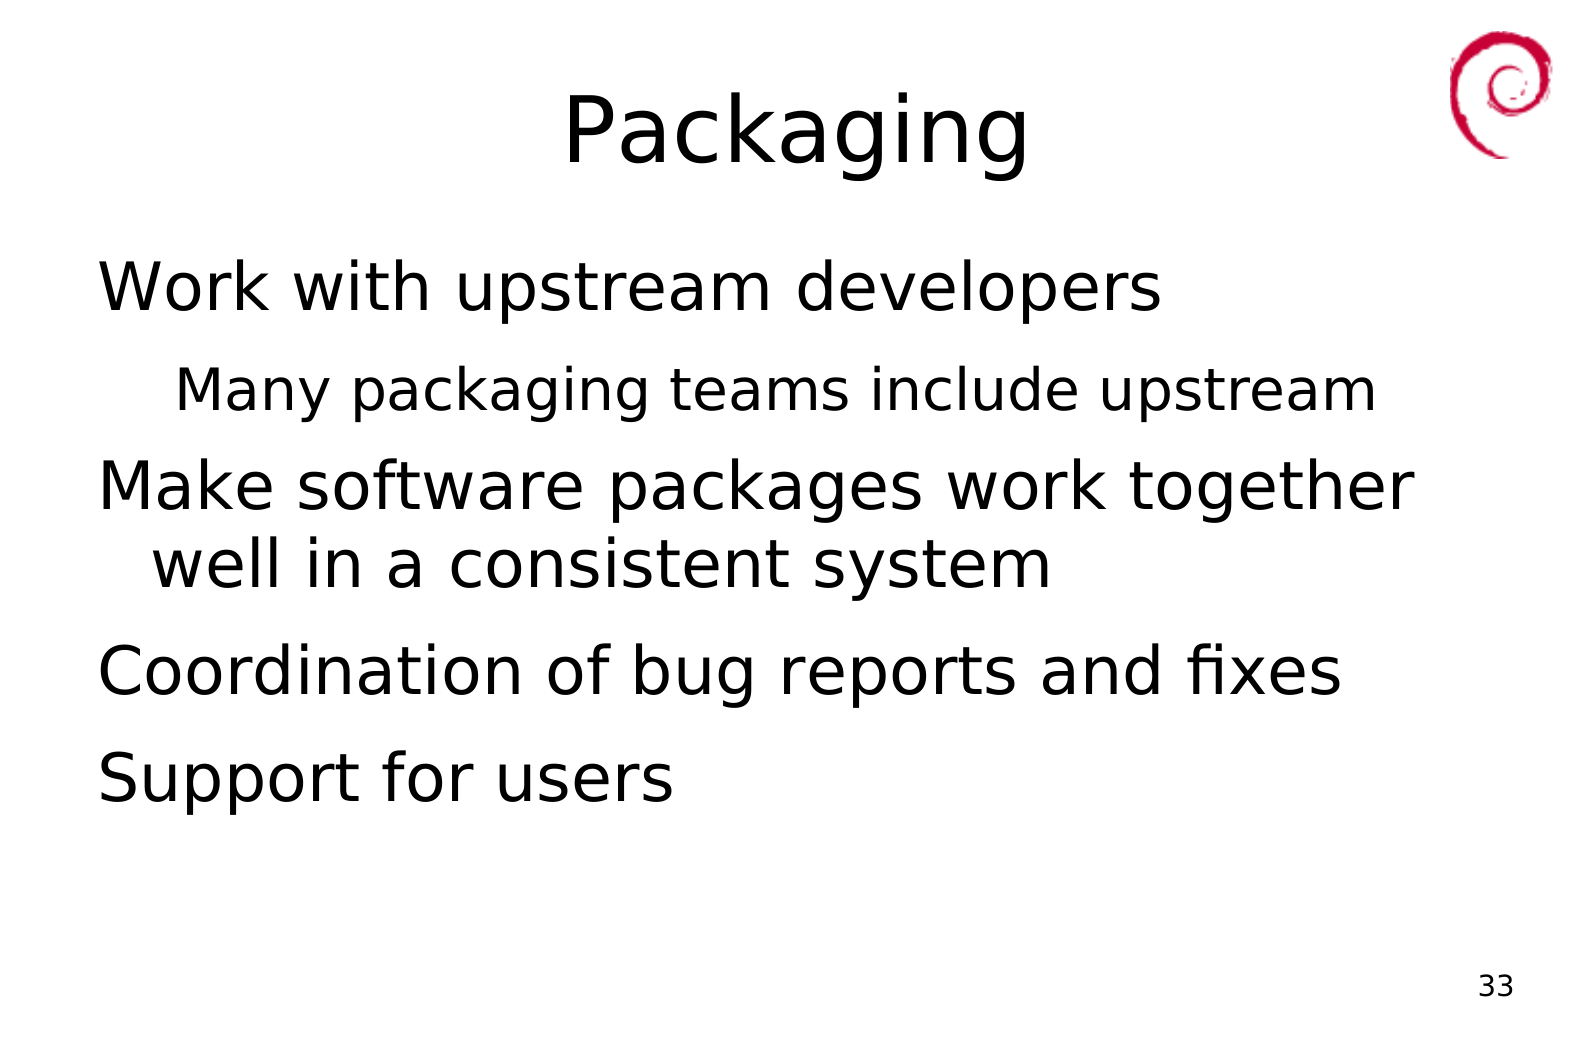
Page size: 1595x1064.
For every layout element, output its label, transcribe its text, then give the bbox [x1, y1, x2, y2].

title Packaging [79, 49, 1515, 213]
list Work with upstream developers Many packaging teams include upstream Make software packages work together well in a consistent system Coordination of bug reports and fixes Support for users [79, 248, 1515, 936]
picture [1450, 31, 1555, 159]
